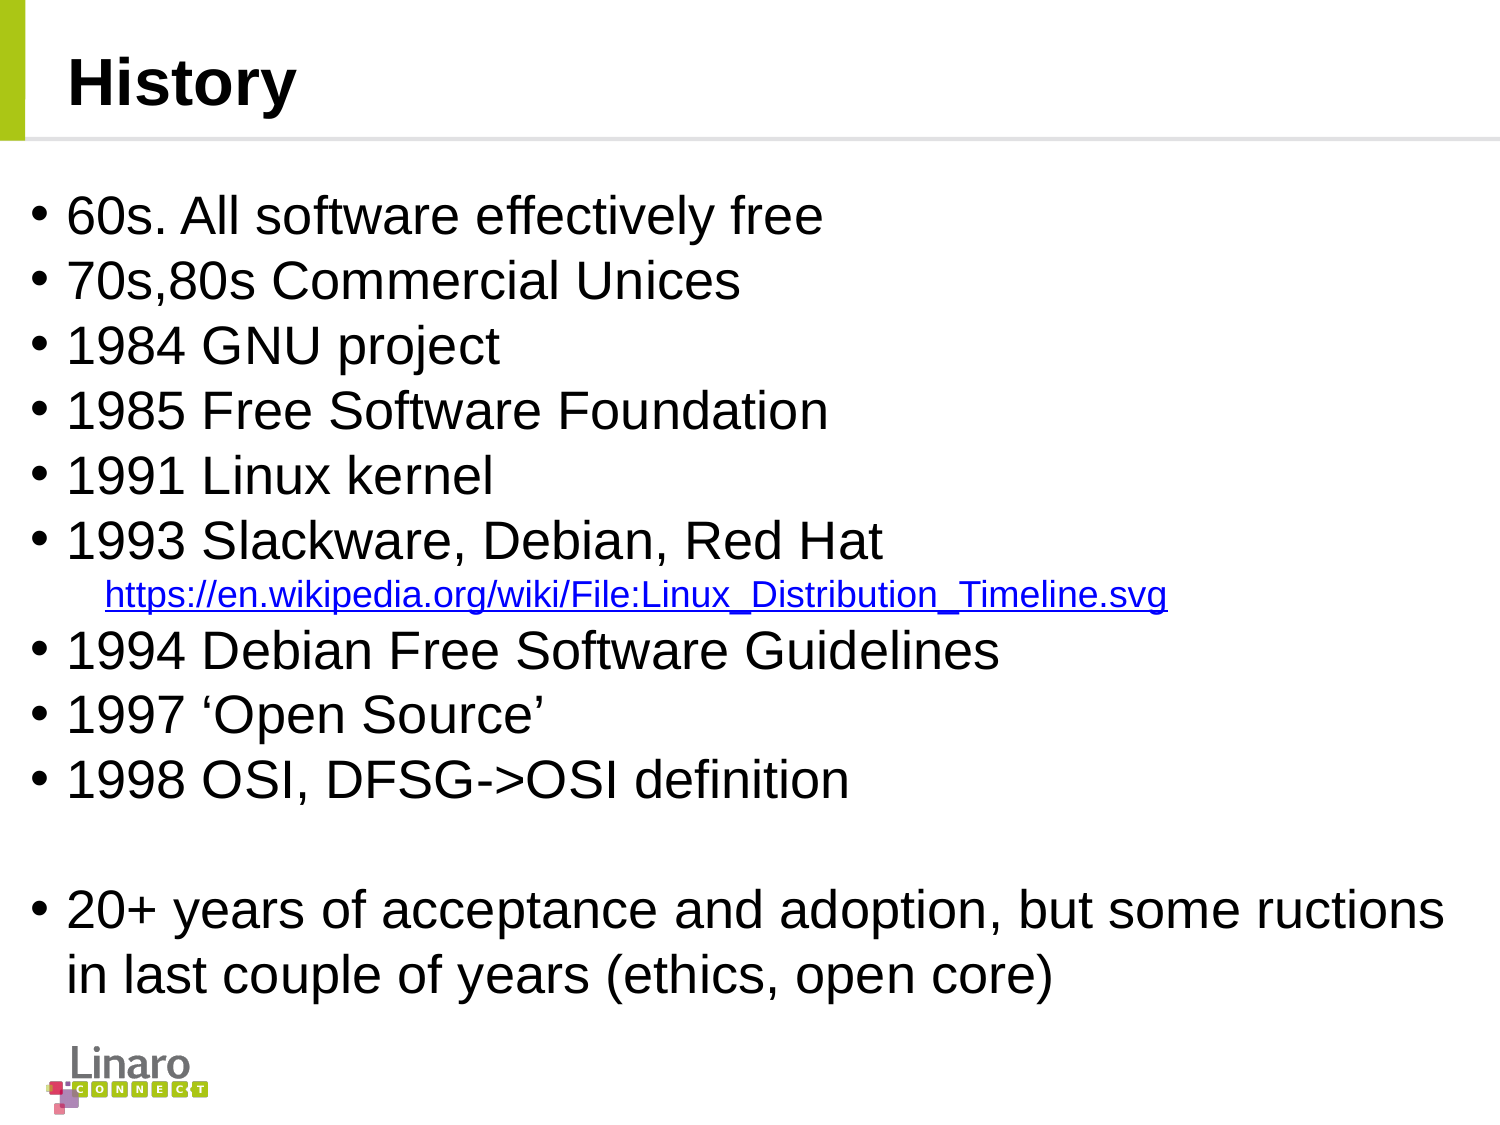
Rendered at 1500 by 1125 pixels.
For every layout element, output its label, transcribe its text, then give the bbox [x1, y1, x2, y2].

text_box 60s. All software effectively free 70s,80s Commercial Unices 1984 GNU project 1985 Free Software Foundation 1991 Linux kernel 1993 Slackware, Debian, Red Hat https://en.wikipedia.org/wiki/File:Linux_Distribution_Timeline.svg 1994 Debian Free Software Guidelines 1997 ‘Open Source’ 1998 OSI, DFSG->OSI definition 20+ years of acceptance and adoption, but some ructions in last couple of years (ethics, open core) [16, 165, 1482, 1040]
text_box History [53, 23, 1465, 136]
picture [39, 1041, 216, 1119]
